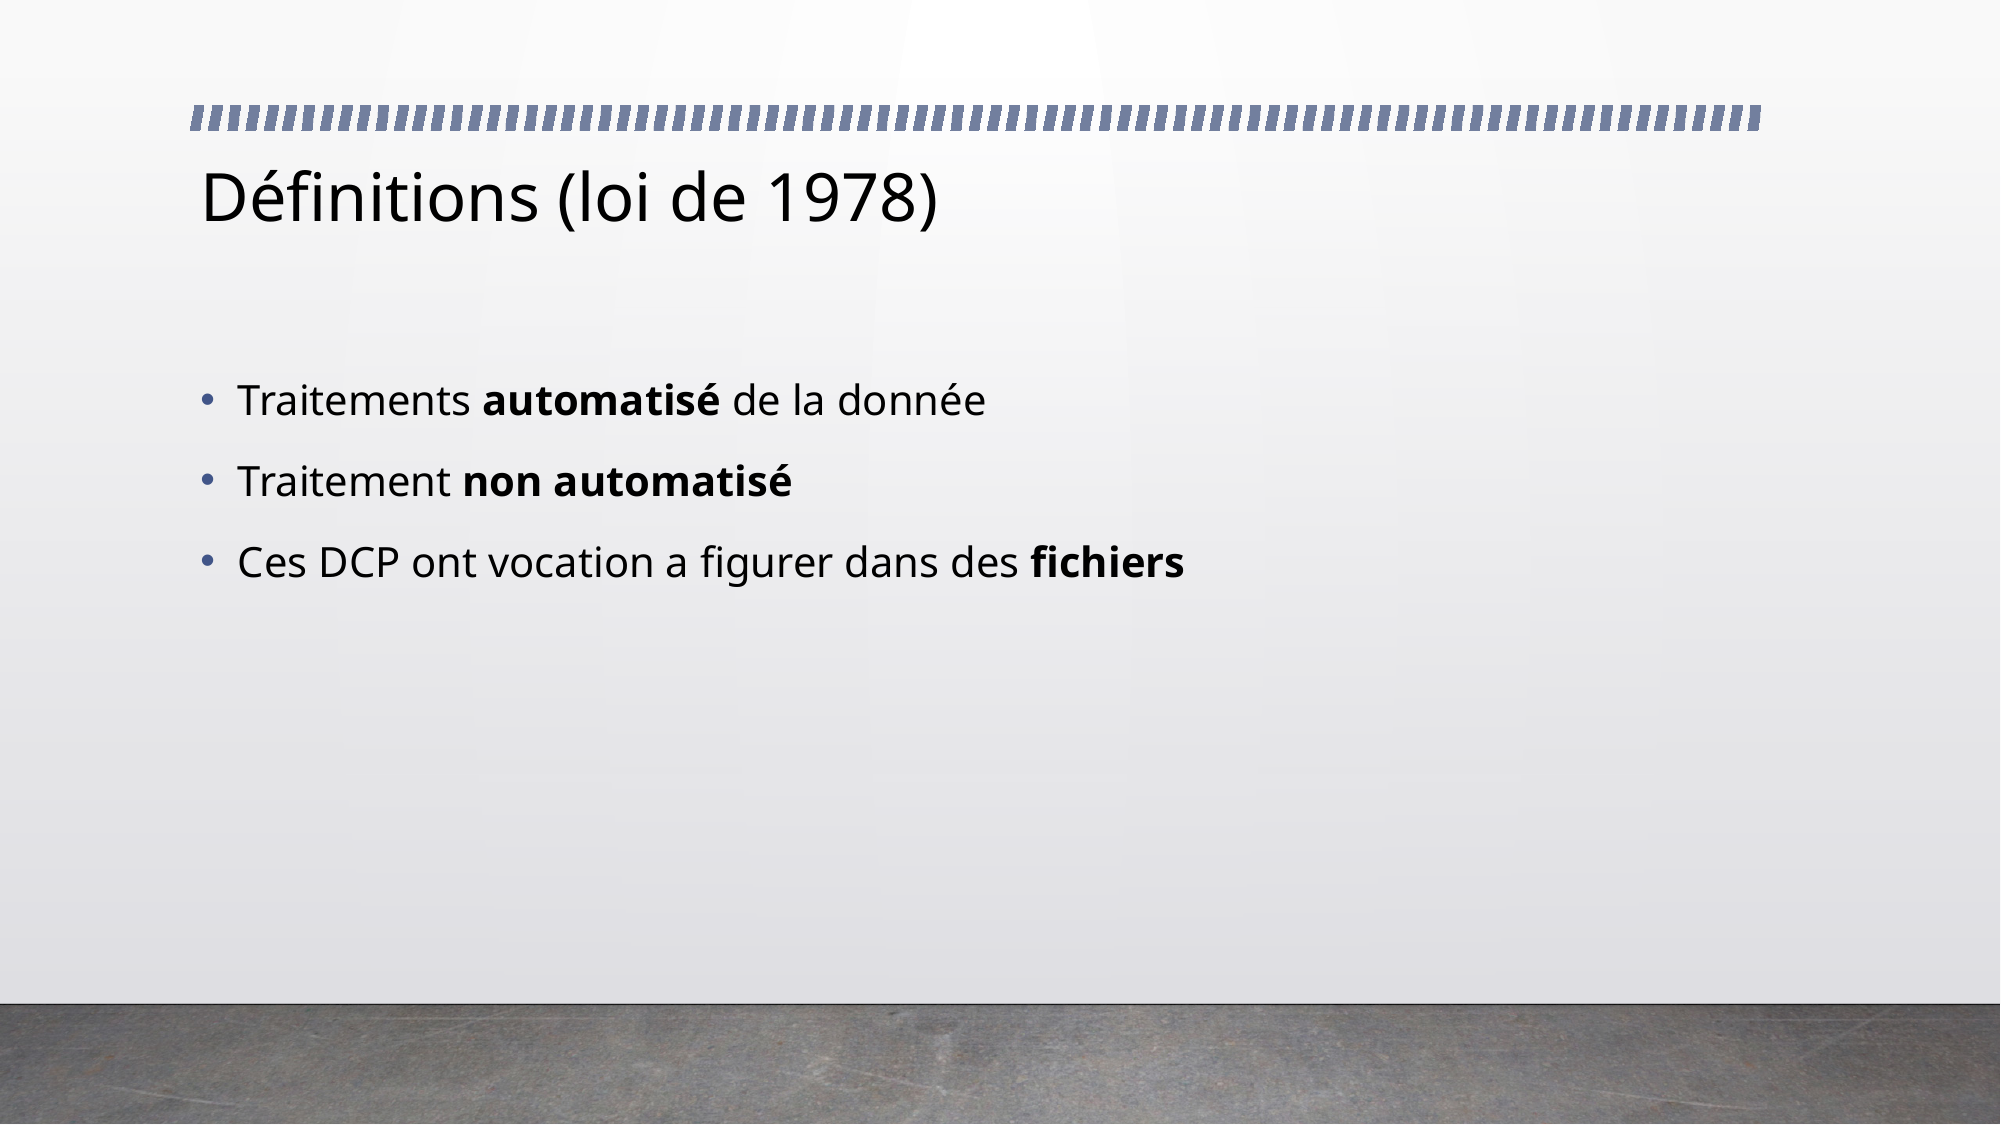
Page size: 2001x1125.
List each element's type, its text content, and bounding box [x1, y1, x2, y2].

picture [0, 1004, 2000, 1124]
title Définitions (loi de 1978) [185, 156, 1761, 329]
picture [267, 105, 1762, 131]
list Traitements automatisé de la donnée Traitement non automatisé Ces DCP ont vocation a figurer dans des fichiers [185, 356, 1761, 897]
